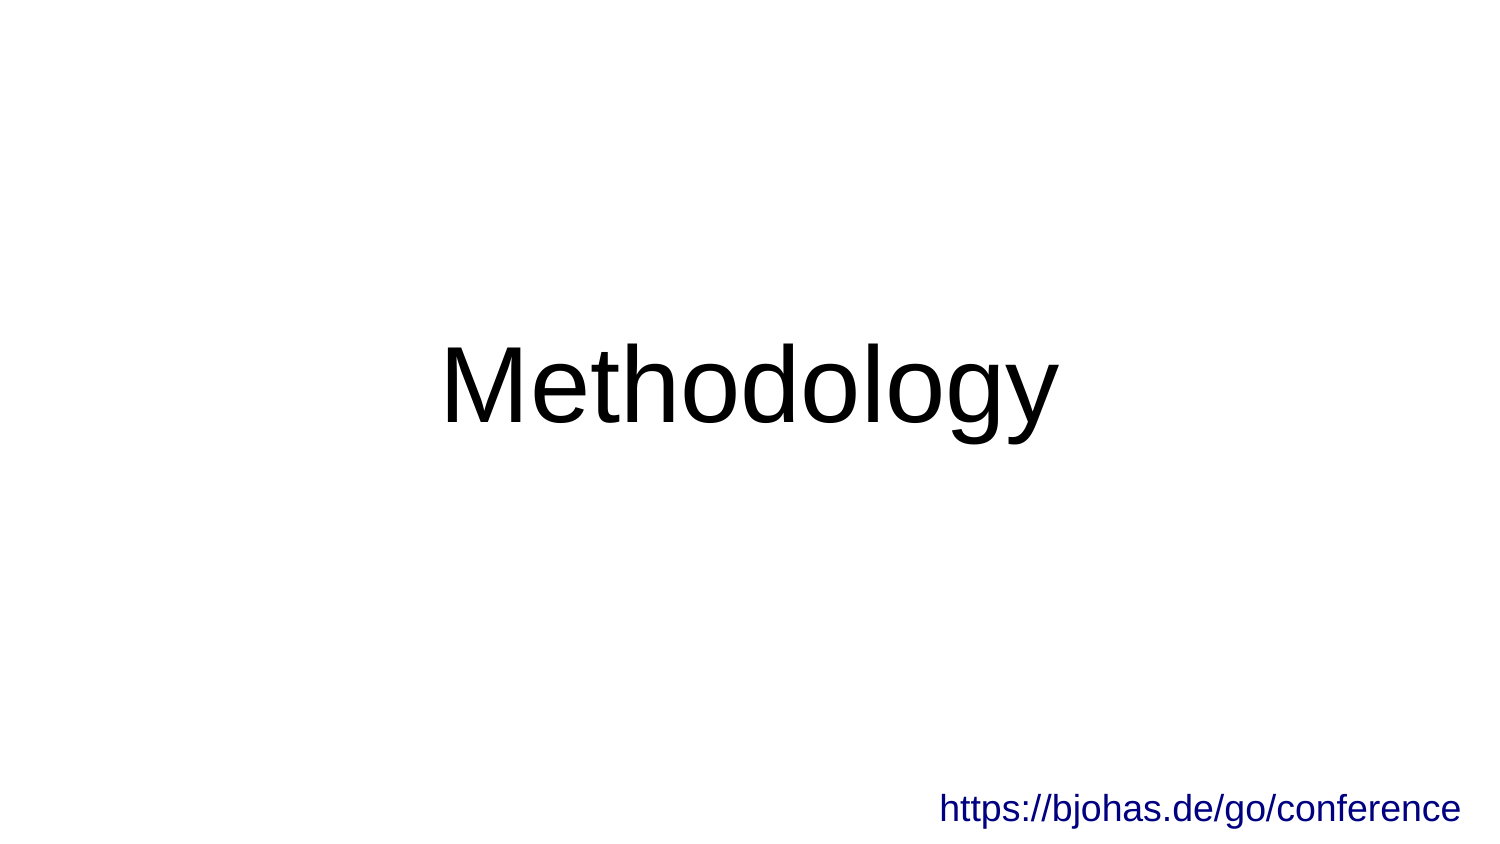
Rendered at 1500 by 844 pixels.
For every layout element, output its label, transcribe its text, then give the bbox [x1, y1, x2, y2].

title Methodology [51, 122, 1449, 459]
